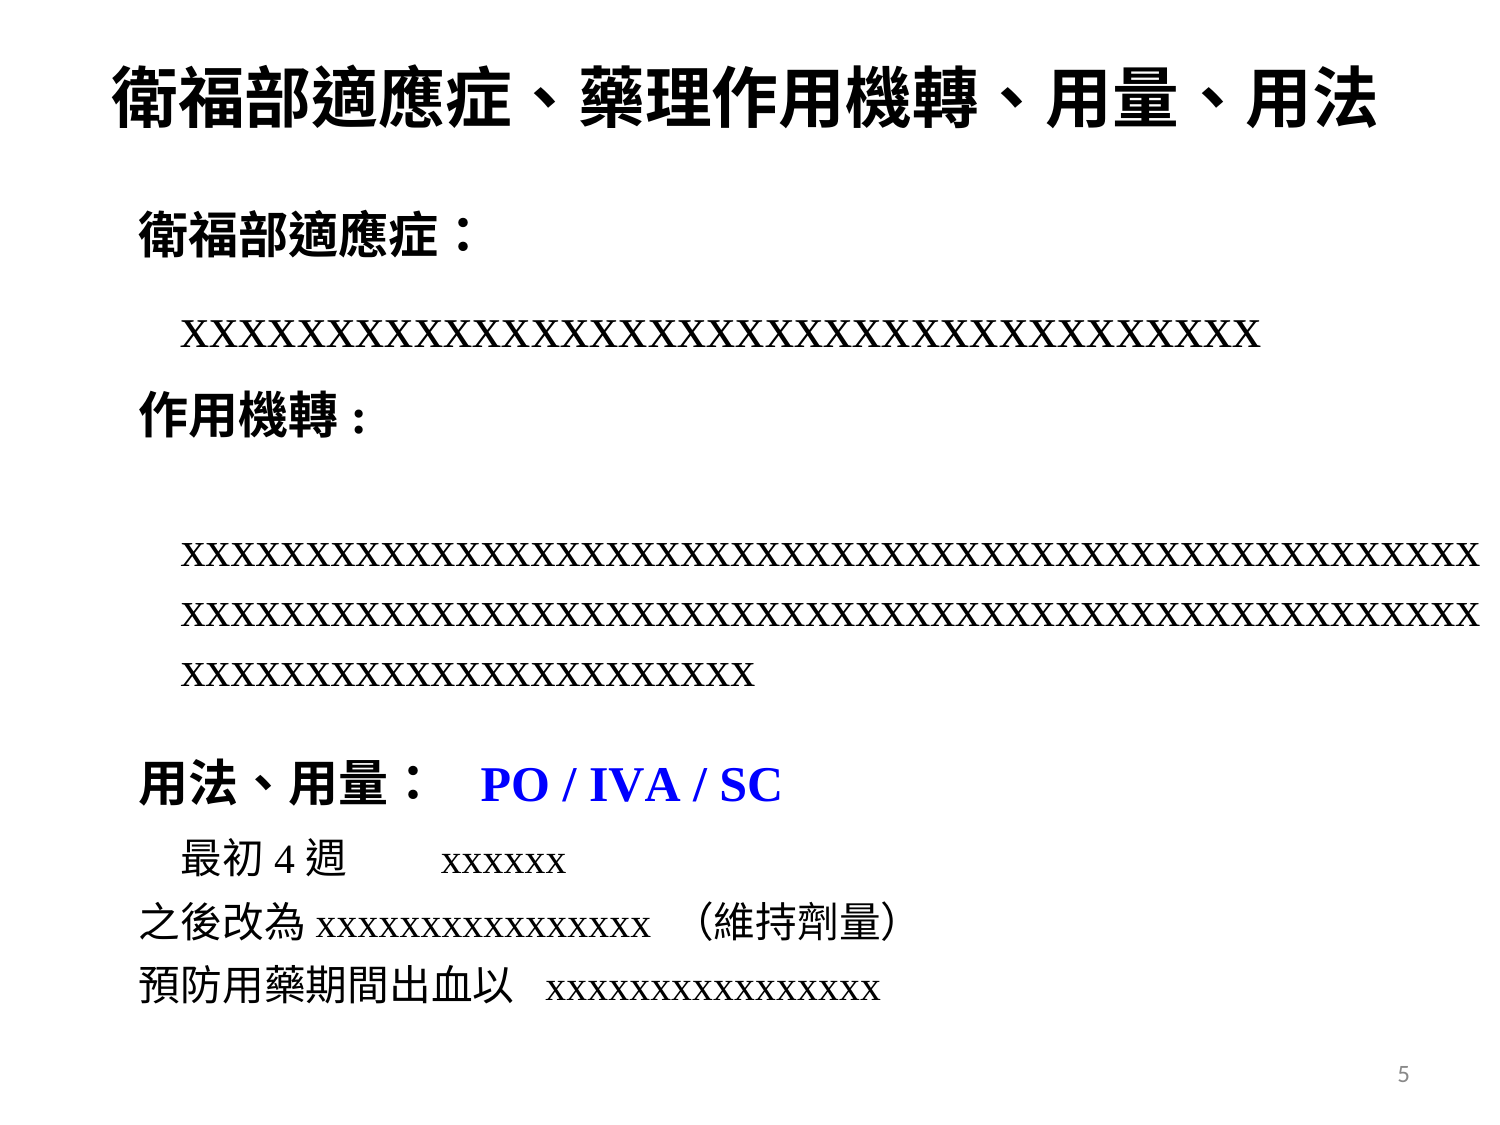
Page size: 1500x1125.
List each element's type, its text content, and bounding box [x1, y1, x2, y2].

text_box <編號> [1074, 1042, 1426, 1103]
title 衛福部適應症、藥理作用機轉、用量、用法 [70, 31, 1421, 161]
list 衛福部適應症： xxxxxxxxxxxxxxxxxxxxxxxxxxxxxxxxxxxxx 作用機轉: xxxxxxxxxxxxxxxxxxxxxxxxxxxxxxxxxxxxxxxxxxxxxxxxxxxxxxxxxxxxxxxxxxxxxxxxxxxxxxxxxxxxxxxxxxxxxxxxxxxxxxxxxxxxxxxxxxxxxxxxxxxxxxx 用法、用量： PO / IVA / SC 最初4週 xxxxxx 之後改為xxxxxxxxxxxxxxxx （維持劑量） 預防用藥期間出血以 xxxxxxxxxxxxxxxx [105, 196, 1500, 1094]
